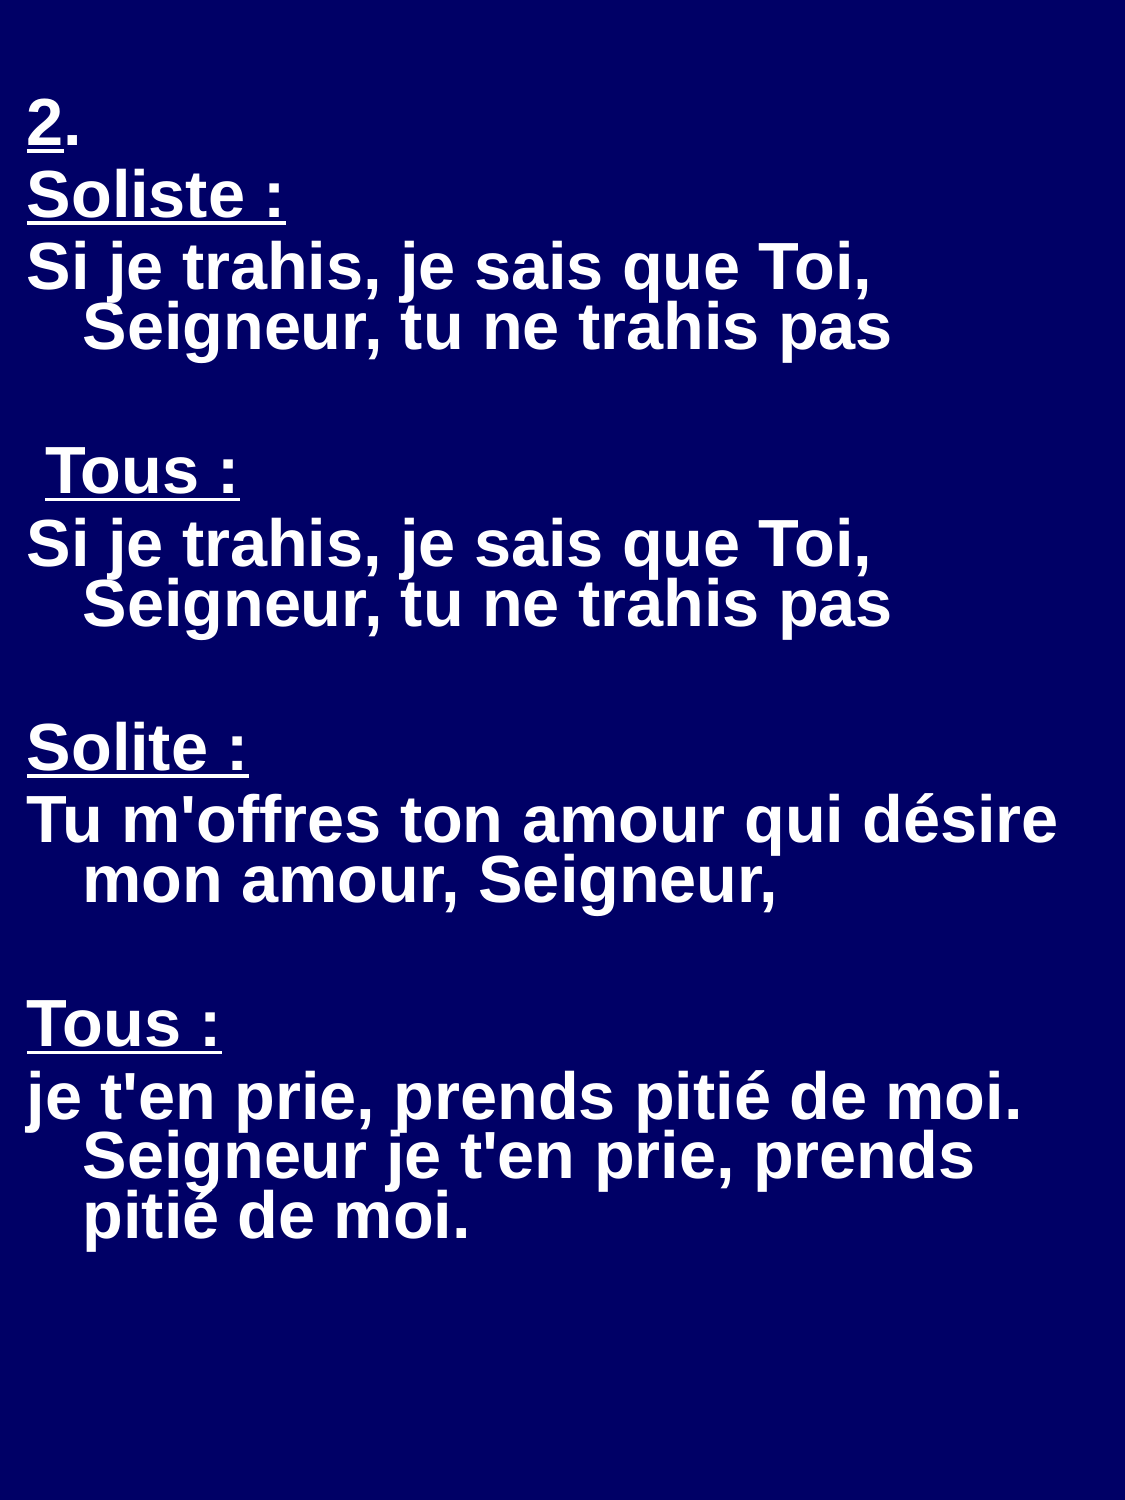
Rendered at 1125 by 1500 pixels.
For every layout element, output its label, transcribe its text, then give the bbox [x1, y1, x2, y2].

text_box 2. Soliste : Si je trahis, je sais que Toi, Seigneur, tu ne trahis pas Tous : Si je trahis, je sais que Toi, Seigneur, tu ne trahis pas Solite : Tu m'offres ton amour qui désire mon amour, Seigneur, Tous : je t'en prie, prends pitié de moi. Seigneur je t'en prie, prends pitié de moi. [11, 35, 1110, 1441]
